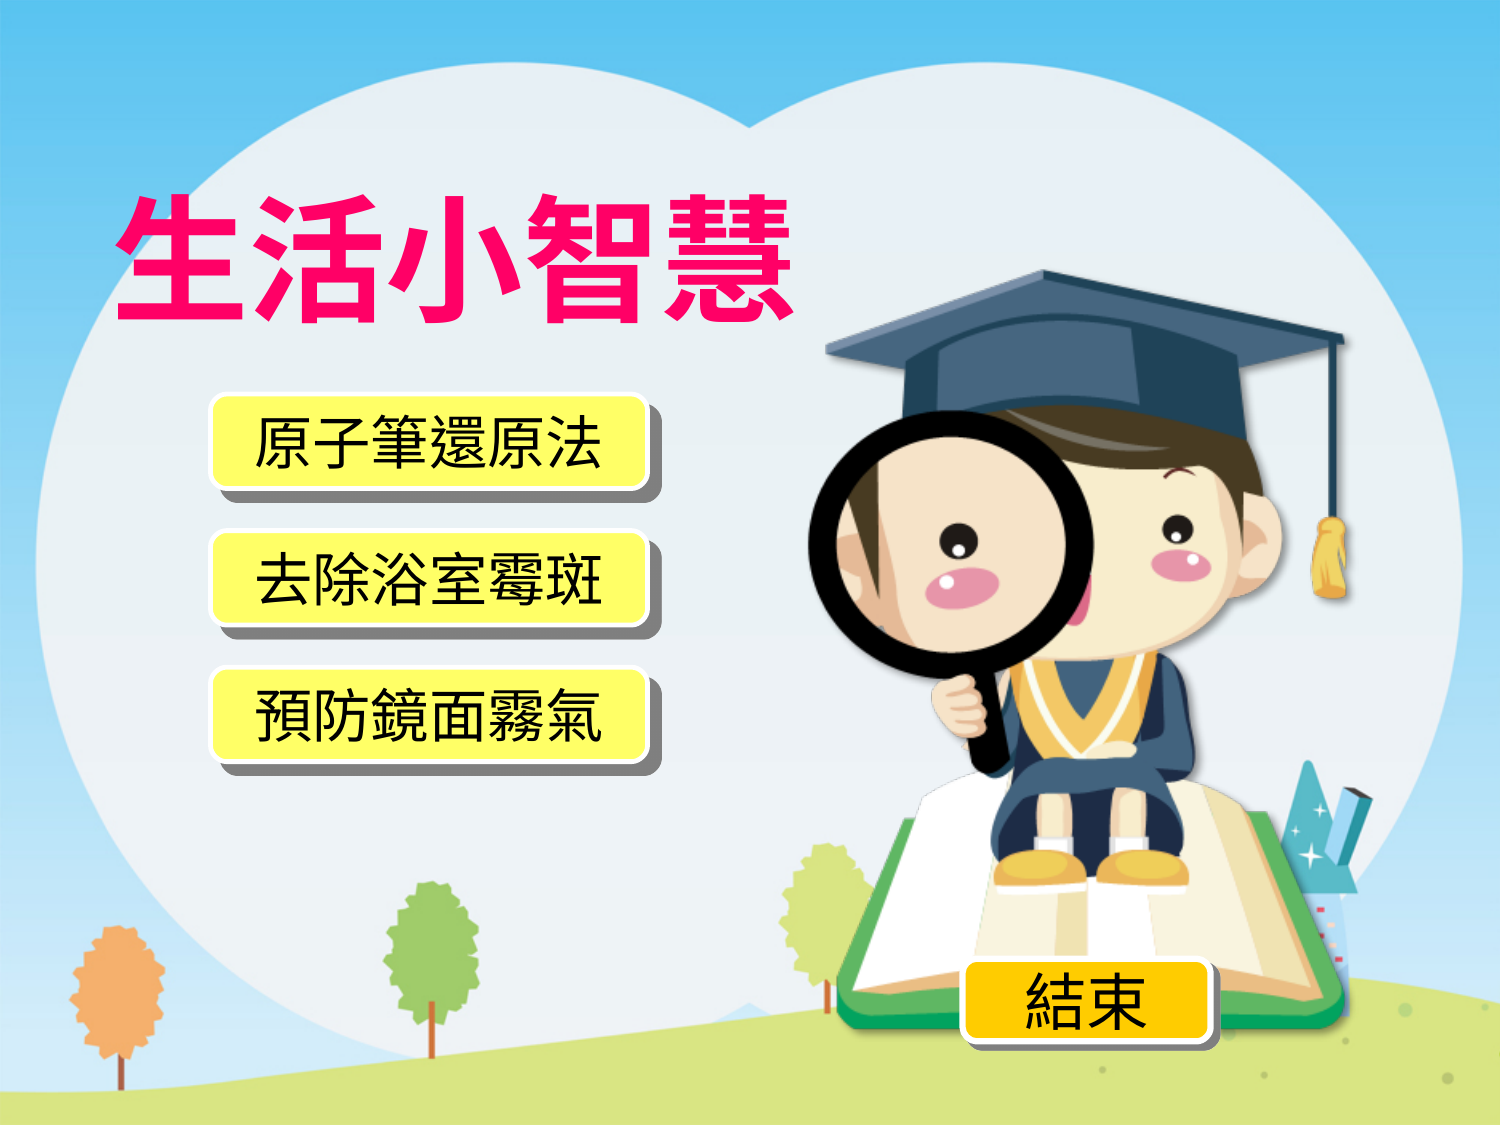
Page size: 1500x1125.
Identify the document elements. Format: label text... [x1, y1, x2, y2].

text_box 預防鏡面霧氣 [210, 667, 648, 762]
text_box 生活小智慧 [96, 166, 869, 389]
text_box 去除浴室霉斑 [210, 530, 648, 626]
text_box 原子筆還原法 [210, 394, 648, 489]
text_box 結束 [962, 958, 1211, 1042]
picture [0, 0, 1500, 1125]
